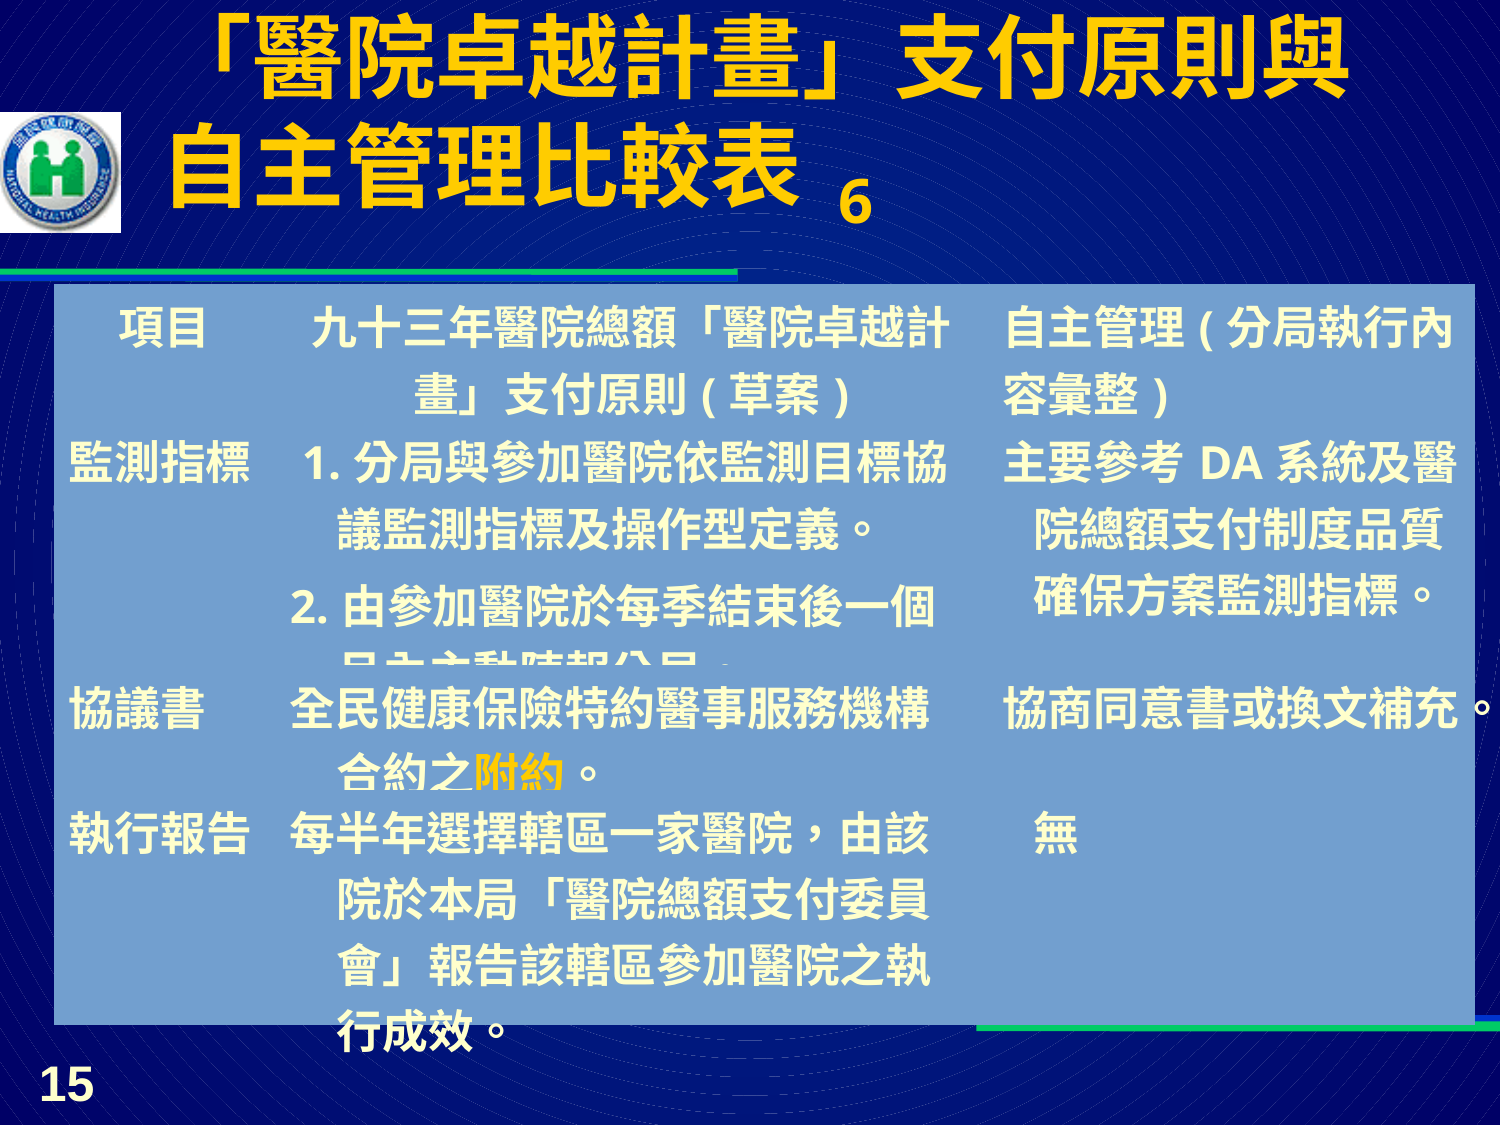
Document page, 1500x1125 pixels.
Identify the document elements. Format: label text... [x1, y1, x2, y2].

table_cell 無 [988, 790, 1475, 1025]
text_box [23, 1043, 337, 1119]
table_cell 全民健康保險特約醫事服務機構合約之附約。 [275, 665, 988, 790]
table_cell 監測指標 [54, 420, 275, 665]
table_cell 協議書 [54, 665, 275, 790]
table_cell 主要參考DA系統及醫院總額支付制度品質確保方案監測指標。 [988, 420, 1475, 665]
table_cell 執行報告 [54, 790, 275, 1025]
table_header 項目 [54, 284, 275, 420]
table_cell 協商同意書或換文補充。 [988, 665, 1475, 790]
title 「醫院卓越計畫」支付原則與自主管理比較表 6 [145, 8, 1438, 244]
table_header 自主管理(分局執行內容彙整) [988, 284, 1475, 420]
table_cell 1.分局與參加醫院依監測目標協議監測指標及操作型定義。 2.由參加醫院於每季結束後一個月內主動陳報分局。 [275, 420, 988, 665]
table_header 九十三年醫院總額「醫院卓越計畫」支付原則(草案) [275, 284, 988, 420]
table_cell 每半年選擇轄區一家醫院，由該院於本局「醫院總額支付委員會」報告該轄區參加醫院之執行成效。 [275, 790, 988, 1025]
